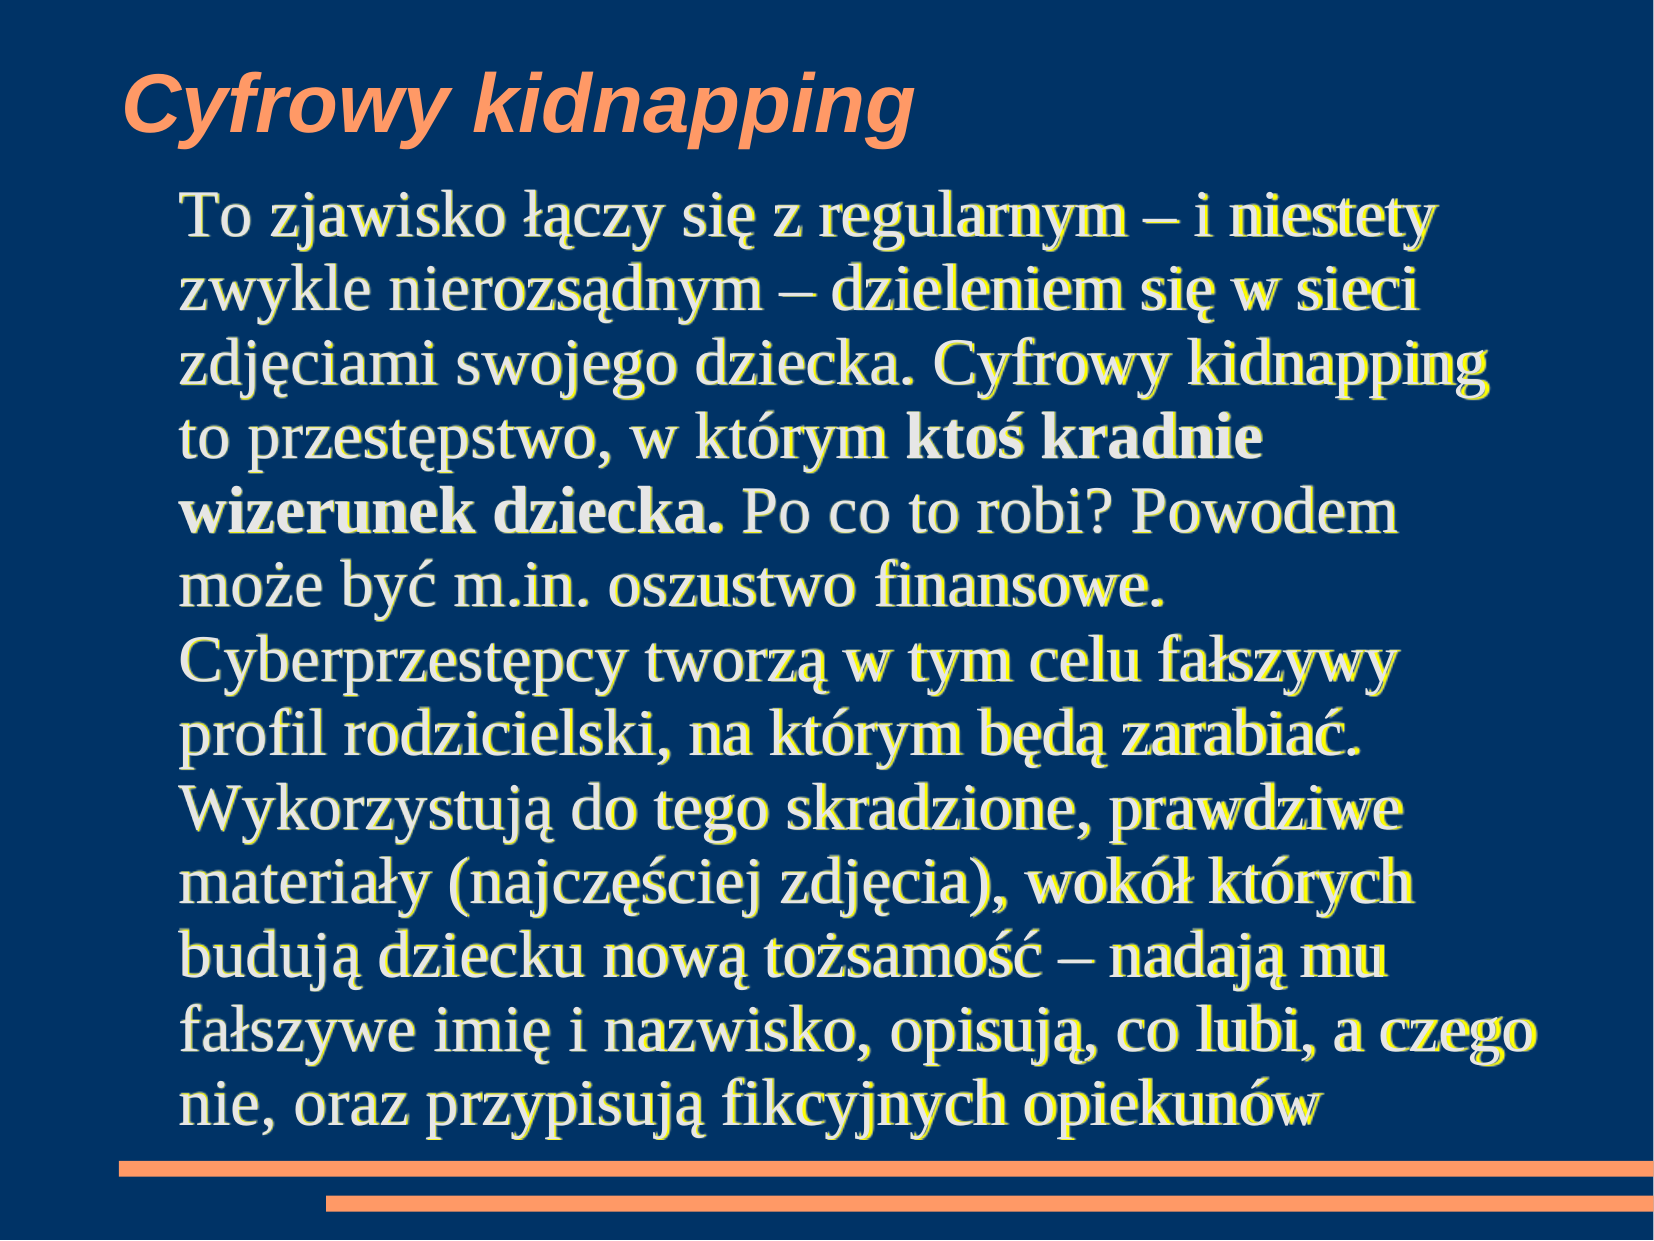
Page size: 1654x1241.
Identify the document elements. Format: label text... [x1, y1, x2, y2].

list To zjawisko łączy się z regularnym – i niestety zwykle nierozsądnym – dzieleniem się w sieci zdjęciami swojego dziecka. Cyfrowy kidnapping to przestępstwo, w którym ktoś kradnie wizerunek dziecka. Po co to robi? Powodem może być m.in. oszustwo finansowe. Cyberprzestępcy tworzą w tym celu fałszywy profil rodzicielski, na którym będą zarabiać. Wykorzystują do tego skradzione, prawdziwe materiały (najczęściej zdjęcia), wokół których budują dziecku nową tożsamość – nadają mu fałszywe imię i nazwisko, opisują, co lubi, a czego nie, oraz przypisują fikcyjnych opiekunów [108, 177, 1548, 1140]
title Cyfrowy kidnapping [121, 46, 1534, 177]
